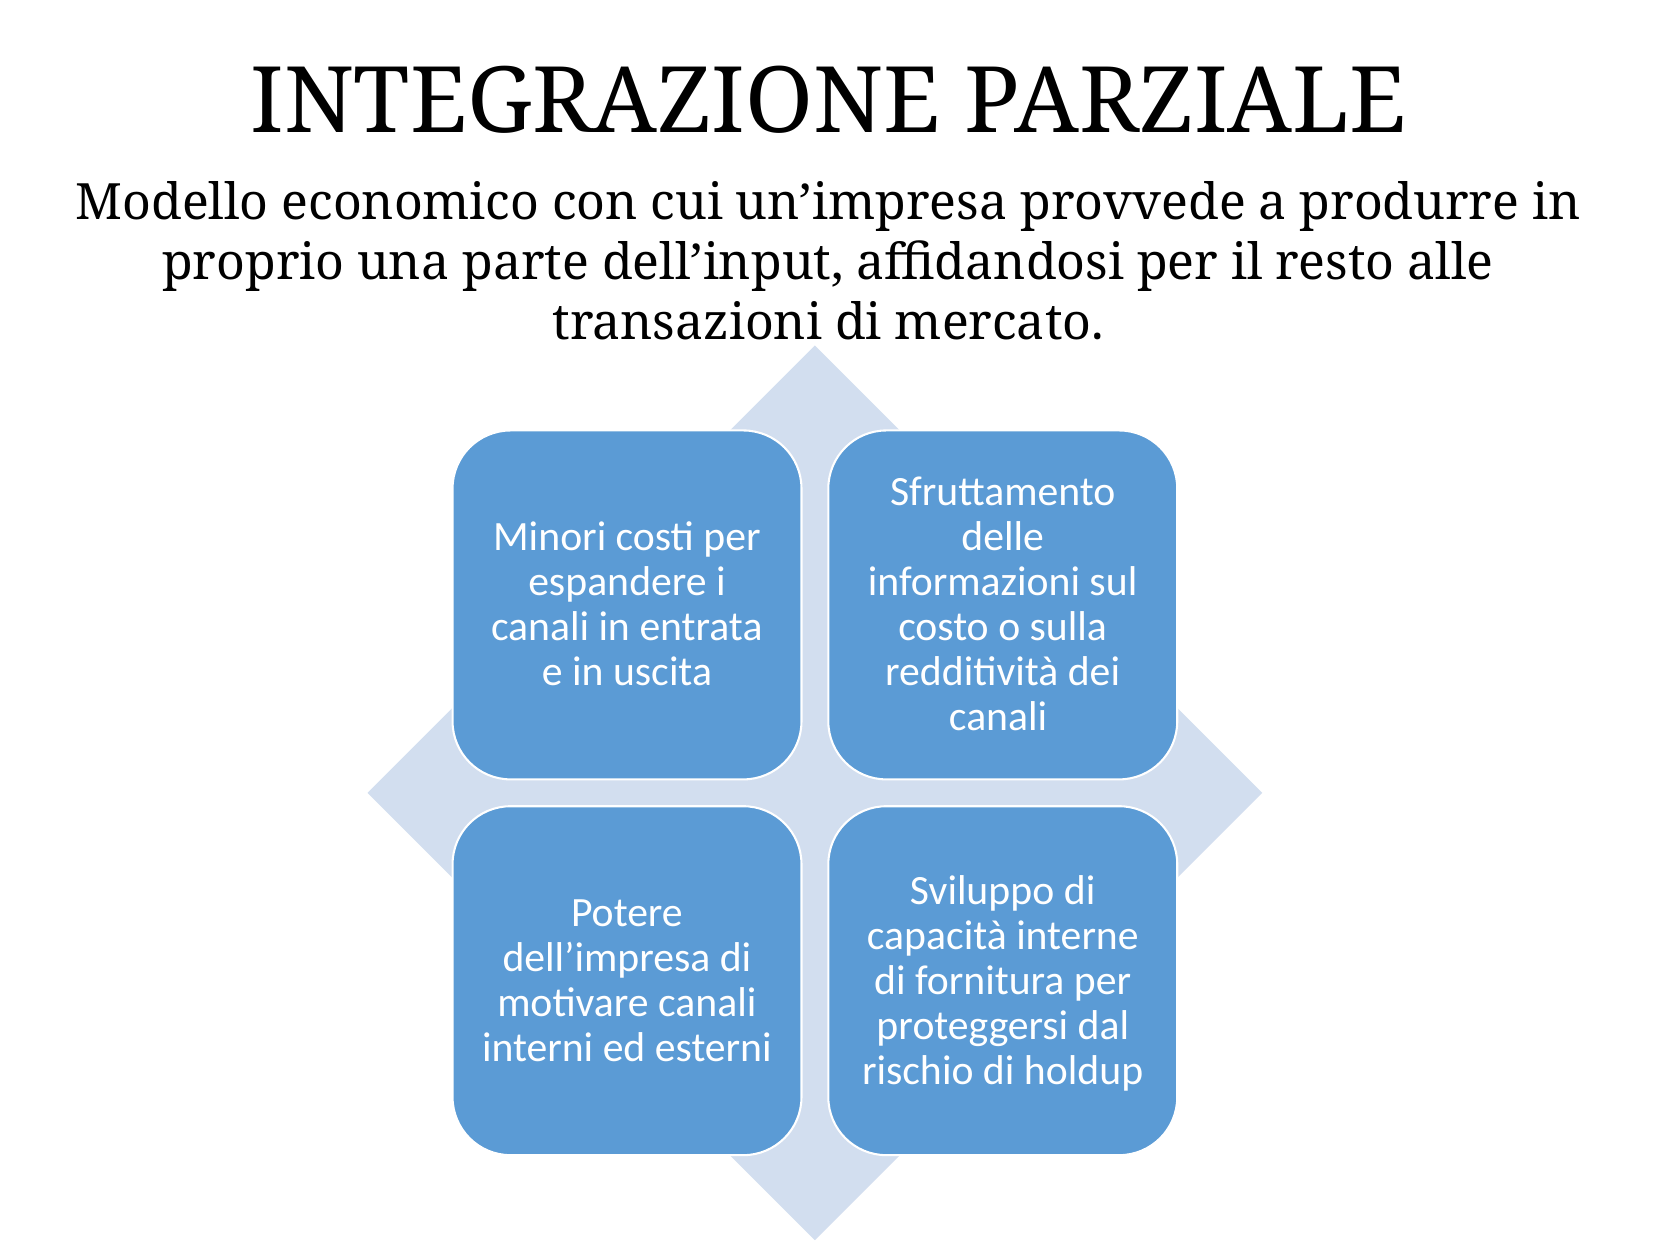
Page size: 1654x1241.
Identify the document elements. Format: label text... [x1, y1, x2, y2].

text_box Minori costi per espandere i canali in entrata e in uscita [452, 430, 802, 780]
text_box Sviluppo di capacità interne di fornitura per proteggersi dal rischio di holdup [828, 806, 1178, 1156]
title INTEGRAZIONE PARZIALE [85, 0, 1574, 162]
text_box [367, 405, 1263, 1241]
text_box Modello economico con cui un’impresa provvede a produrre in proprio una parte dell’input, affidandosi per il resto alle transazioni di mercato. [60, 162, 1598, 405]
text_box Potere dell’impresa di motivare canali interni ed esterni [452, 806, 802, 1156]
text_box Sfruttamento delle informazioni sul costo o sulla redditività dei canali [828, 430, 1178, 780]
